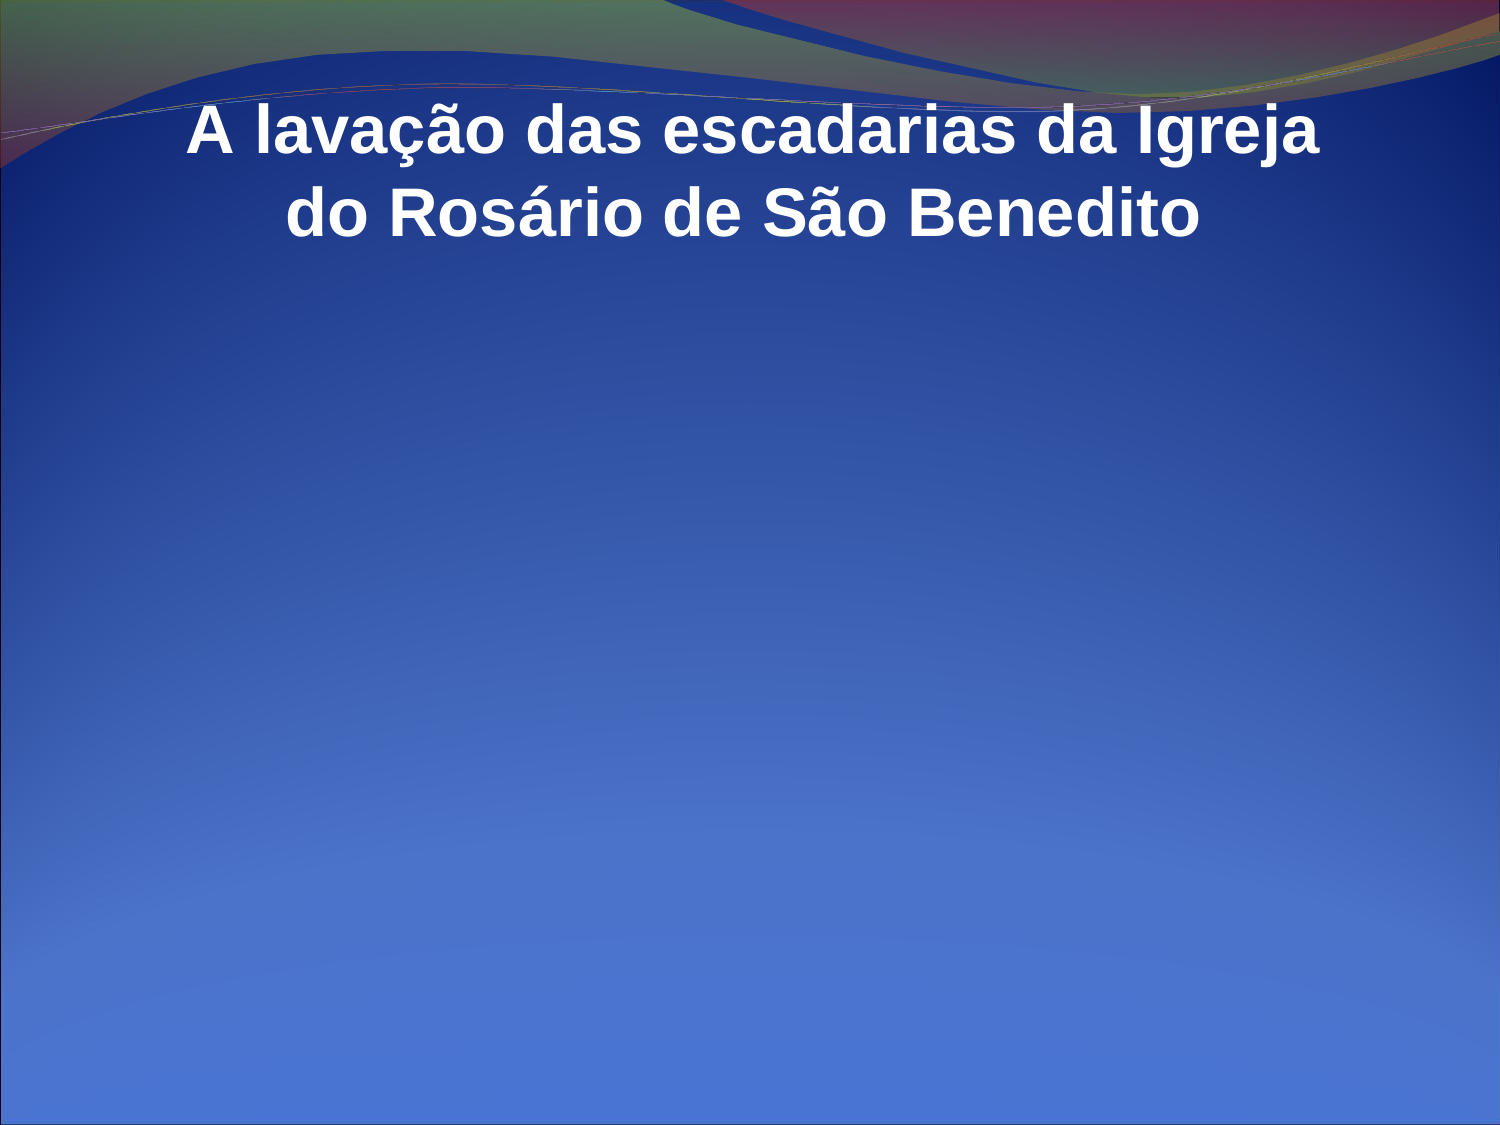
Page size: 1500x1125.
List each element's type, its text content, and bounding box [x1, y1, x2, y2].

text_box A lavação das escadarias da Igreja do Rosário de São Benedito [147, 78, 1359, 257]
picture [0, 0, 1500, 1125]
